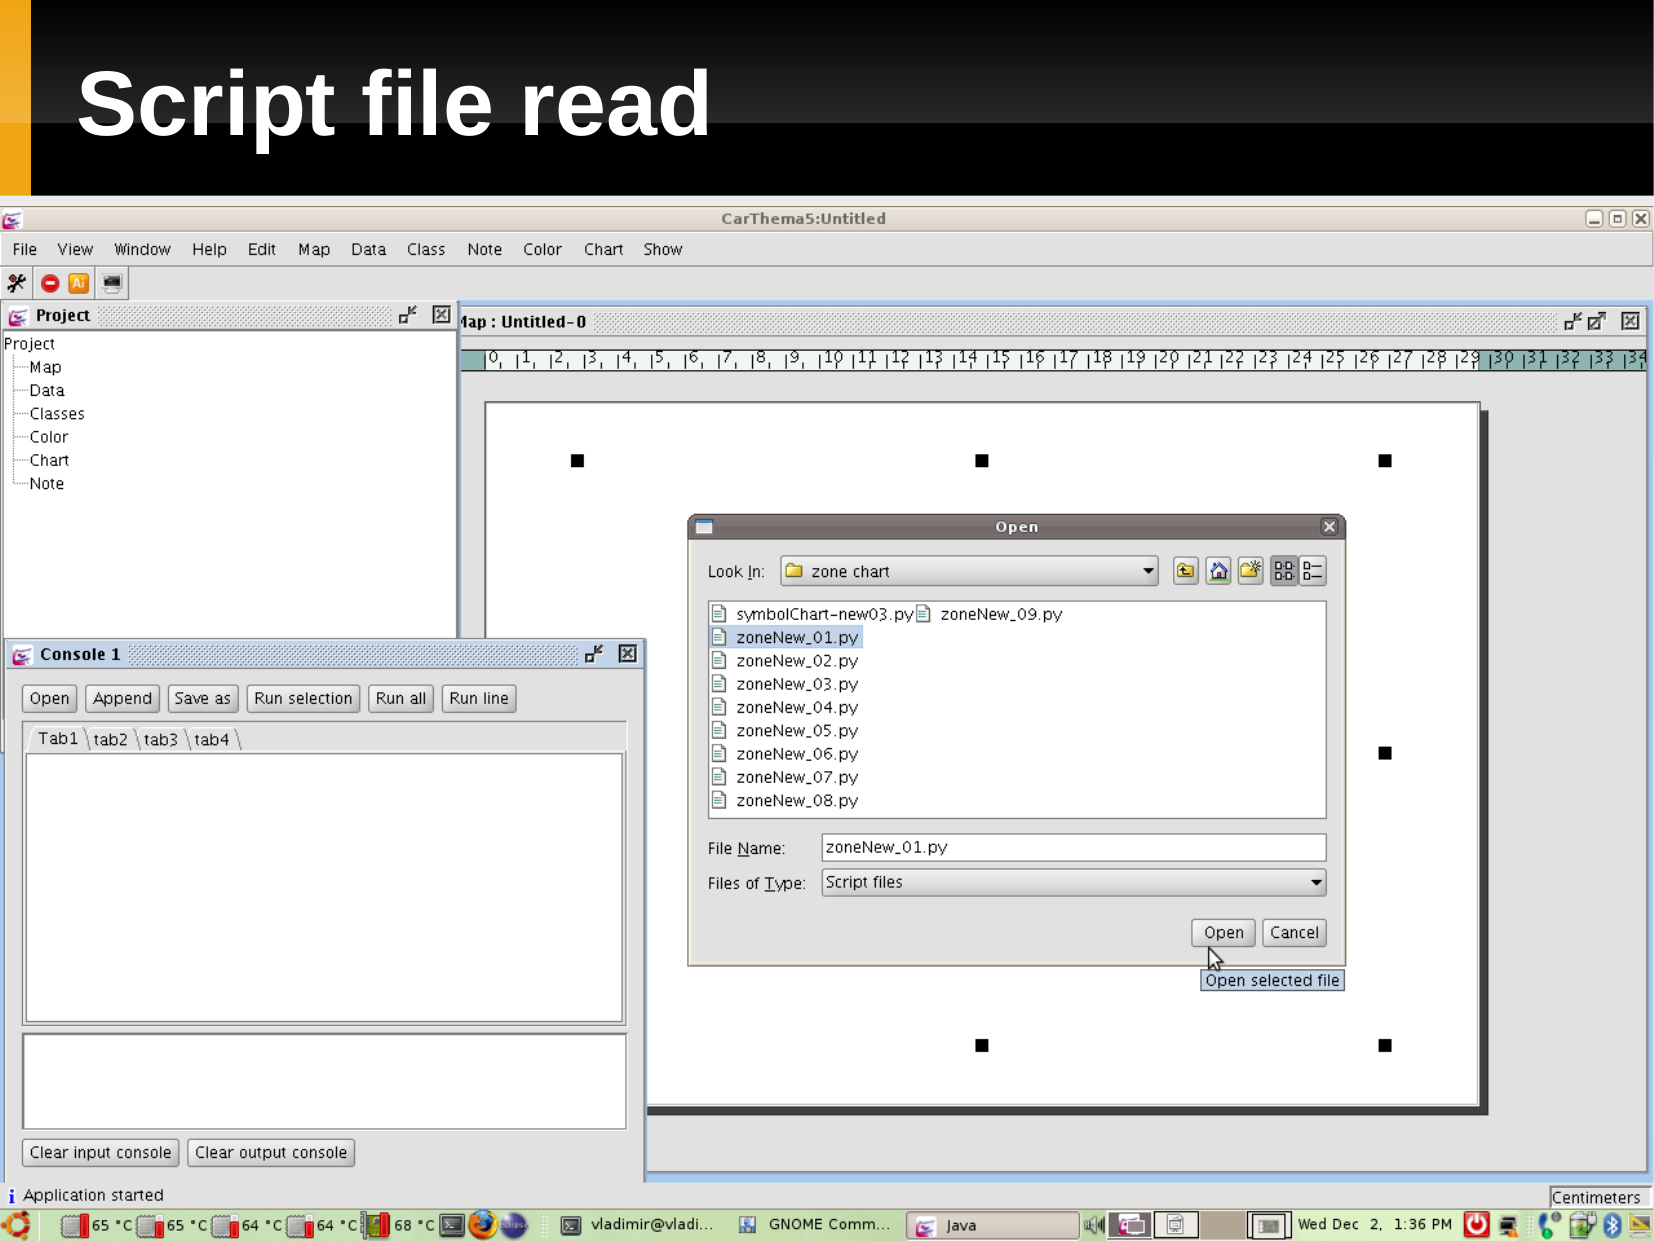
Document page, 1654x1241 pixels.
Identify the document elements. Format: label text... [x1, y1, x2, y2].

picture [0, 0, 1654, 1241]
title Script file read [76, 7, 1565, 200]
